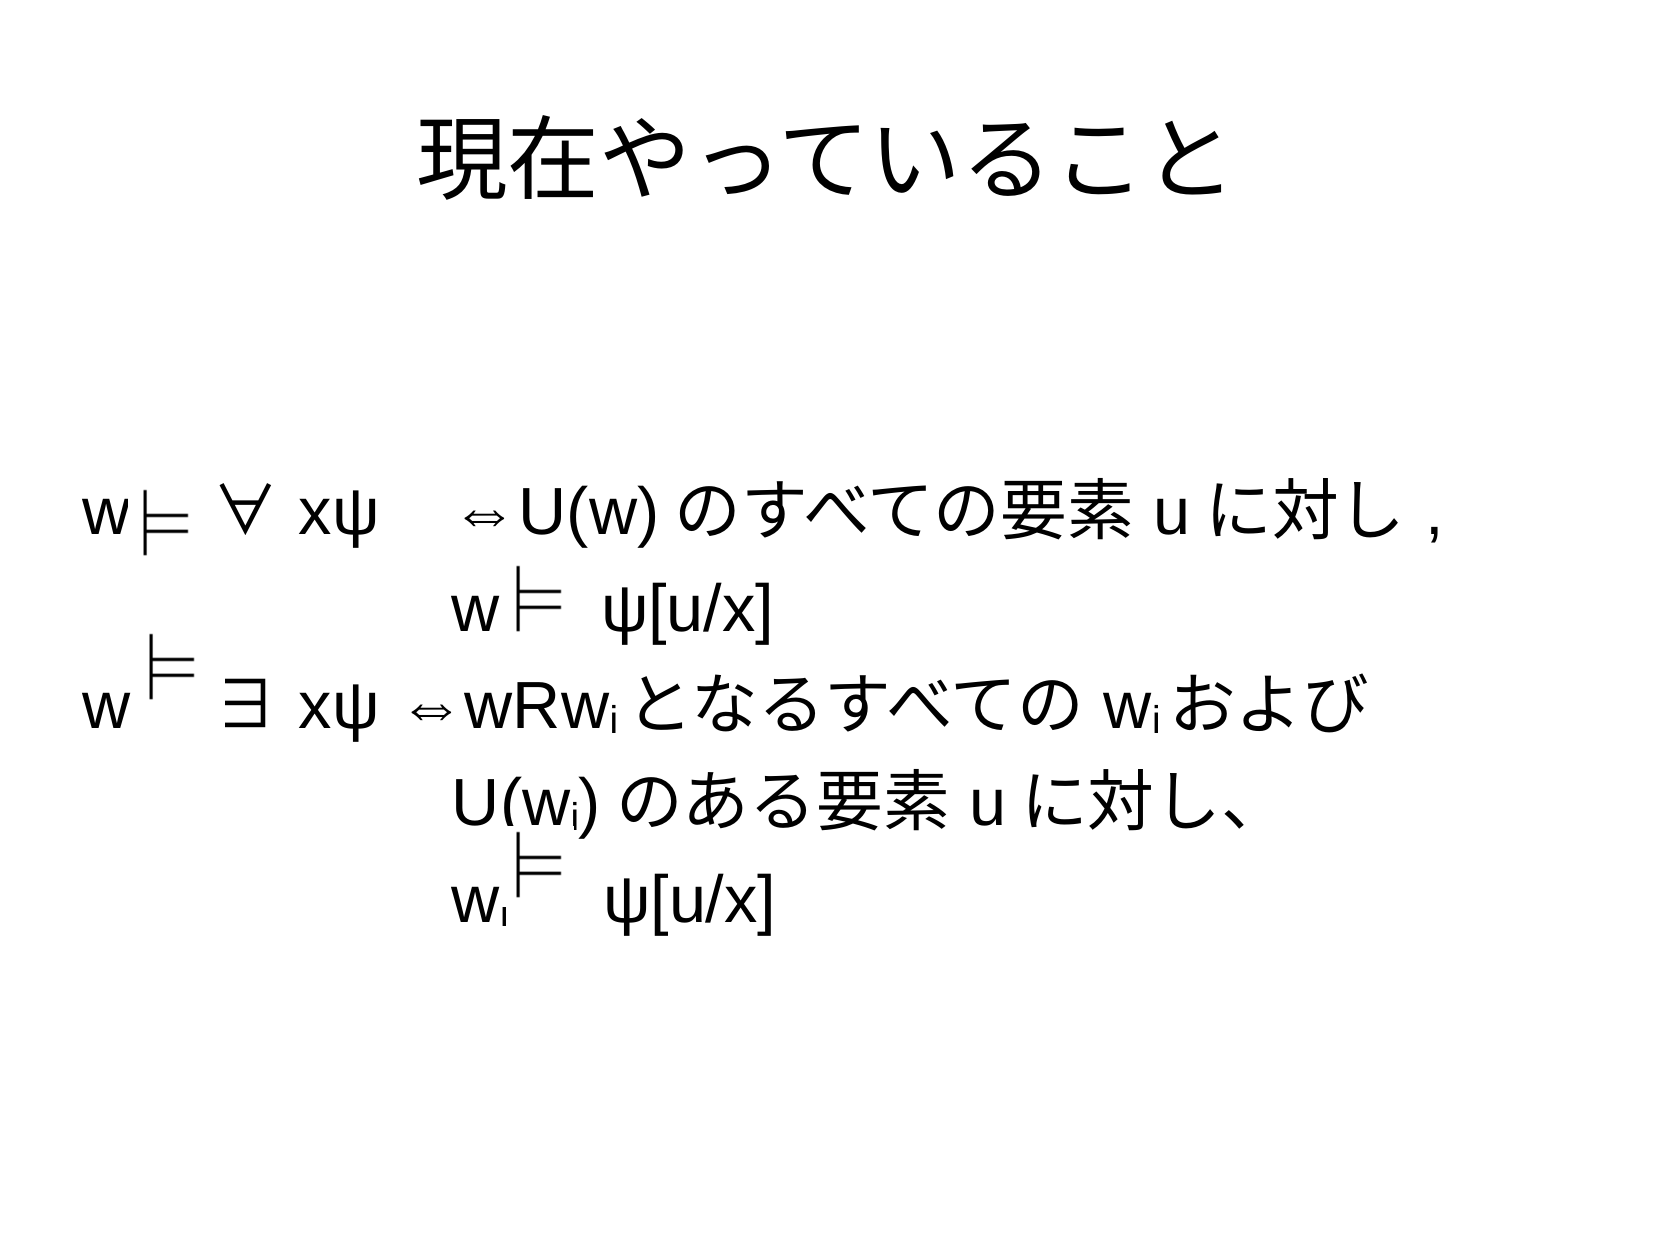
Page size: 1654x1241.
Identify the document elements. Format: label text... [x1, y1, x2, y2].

picture [501, 560, 574, 641]
title 現在やっていること [82, 56, 1571, 250]
subtitle w ∀xψ ⇔U(w)のすべての要素uに対し, w ψ[u/x] w ∃xψ ⇔wRwiとなるすべてのwiおよび U(wi)のある要素uに対し、 wi ψ[u/x] [82, 297, 1571, 1102]
picture [128, 484, 201, 565]
picture [134, 628, 207, 709]
picture [501, 826, 574, 907]
